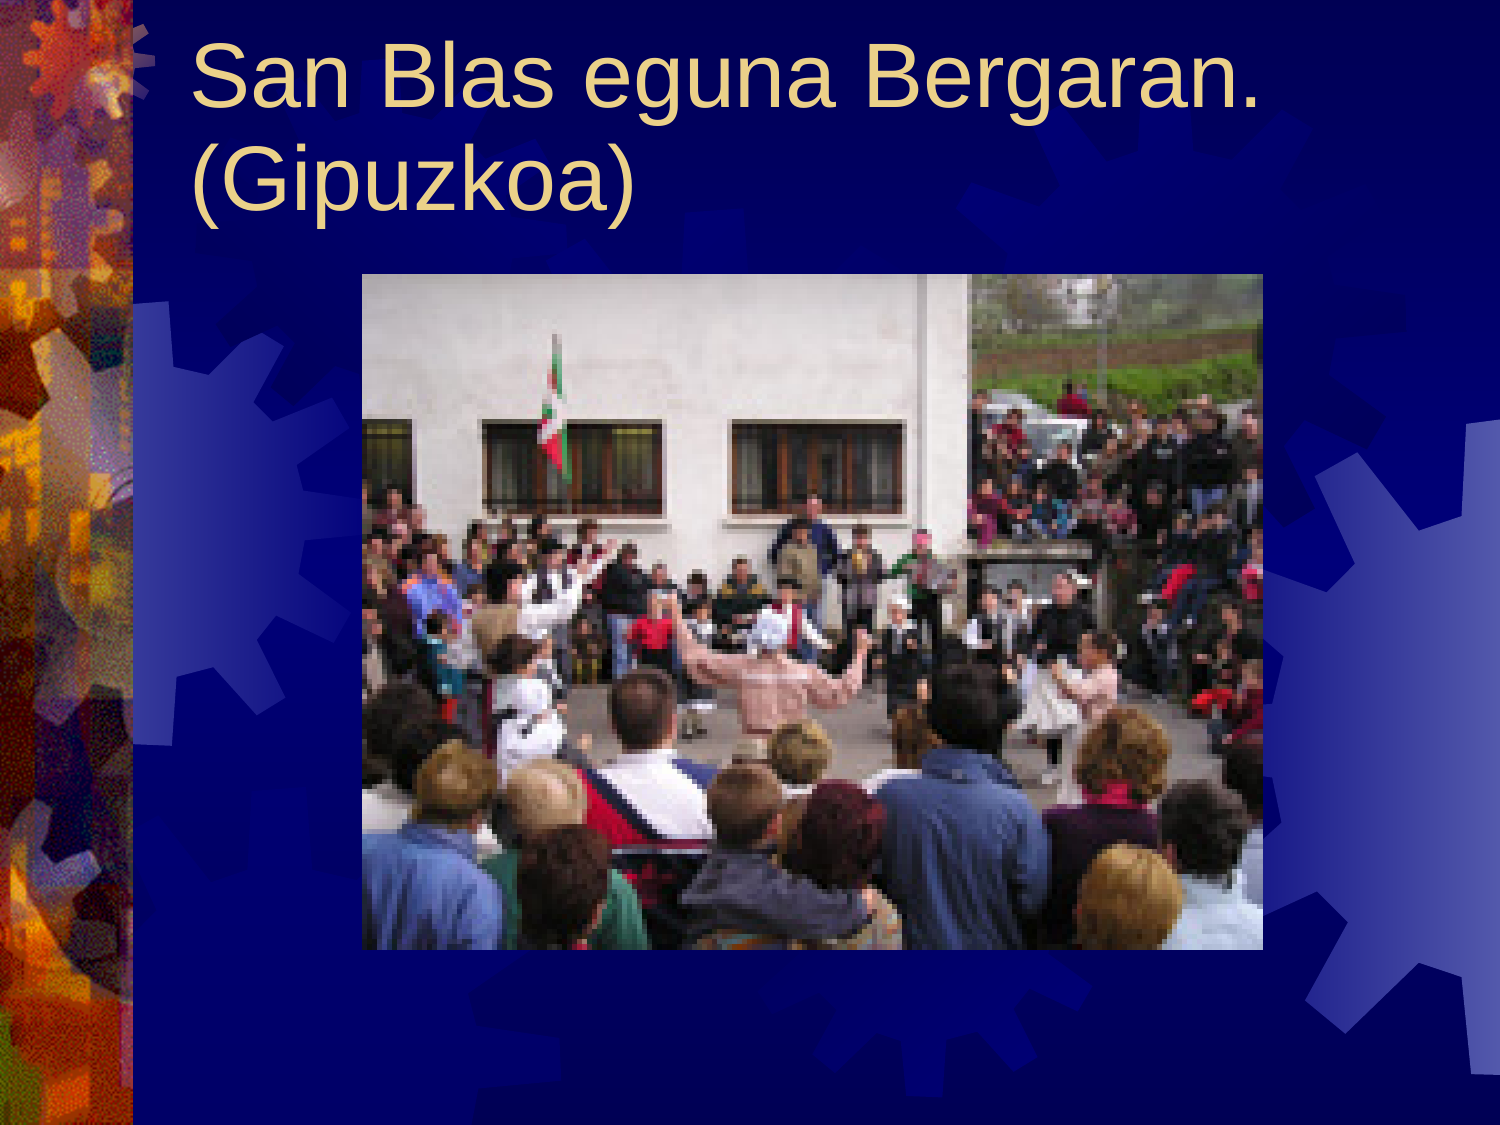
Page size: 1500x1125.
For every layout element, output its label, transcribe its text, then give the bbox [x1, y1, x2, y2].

picture [0, 0, 133, 1125]
title San Blas eguna Bergaran. (Gipuzkoa) [174, 2, 1450, 238]
chart [362, 275, 1263, 951]
